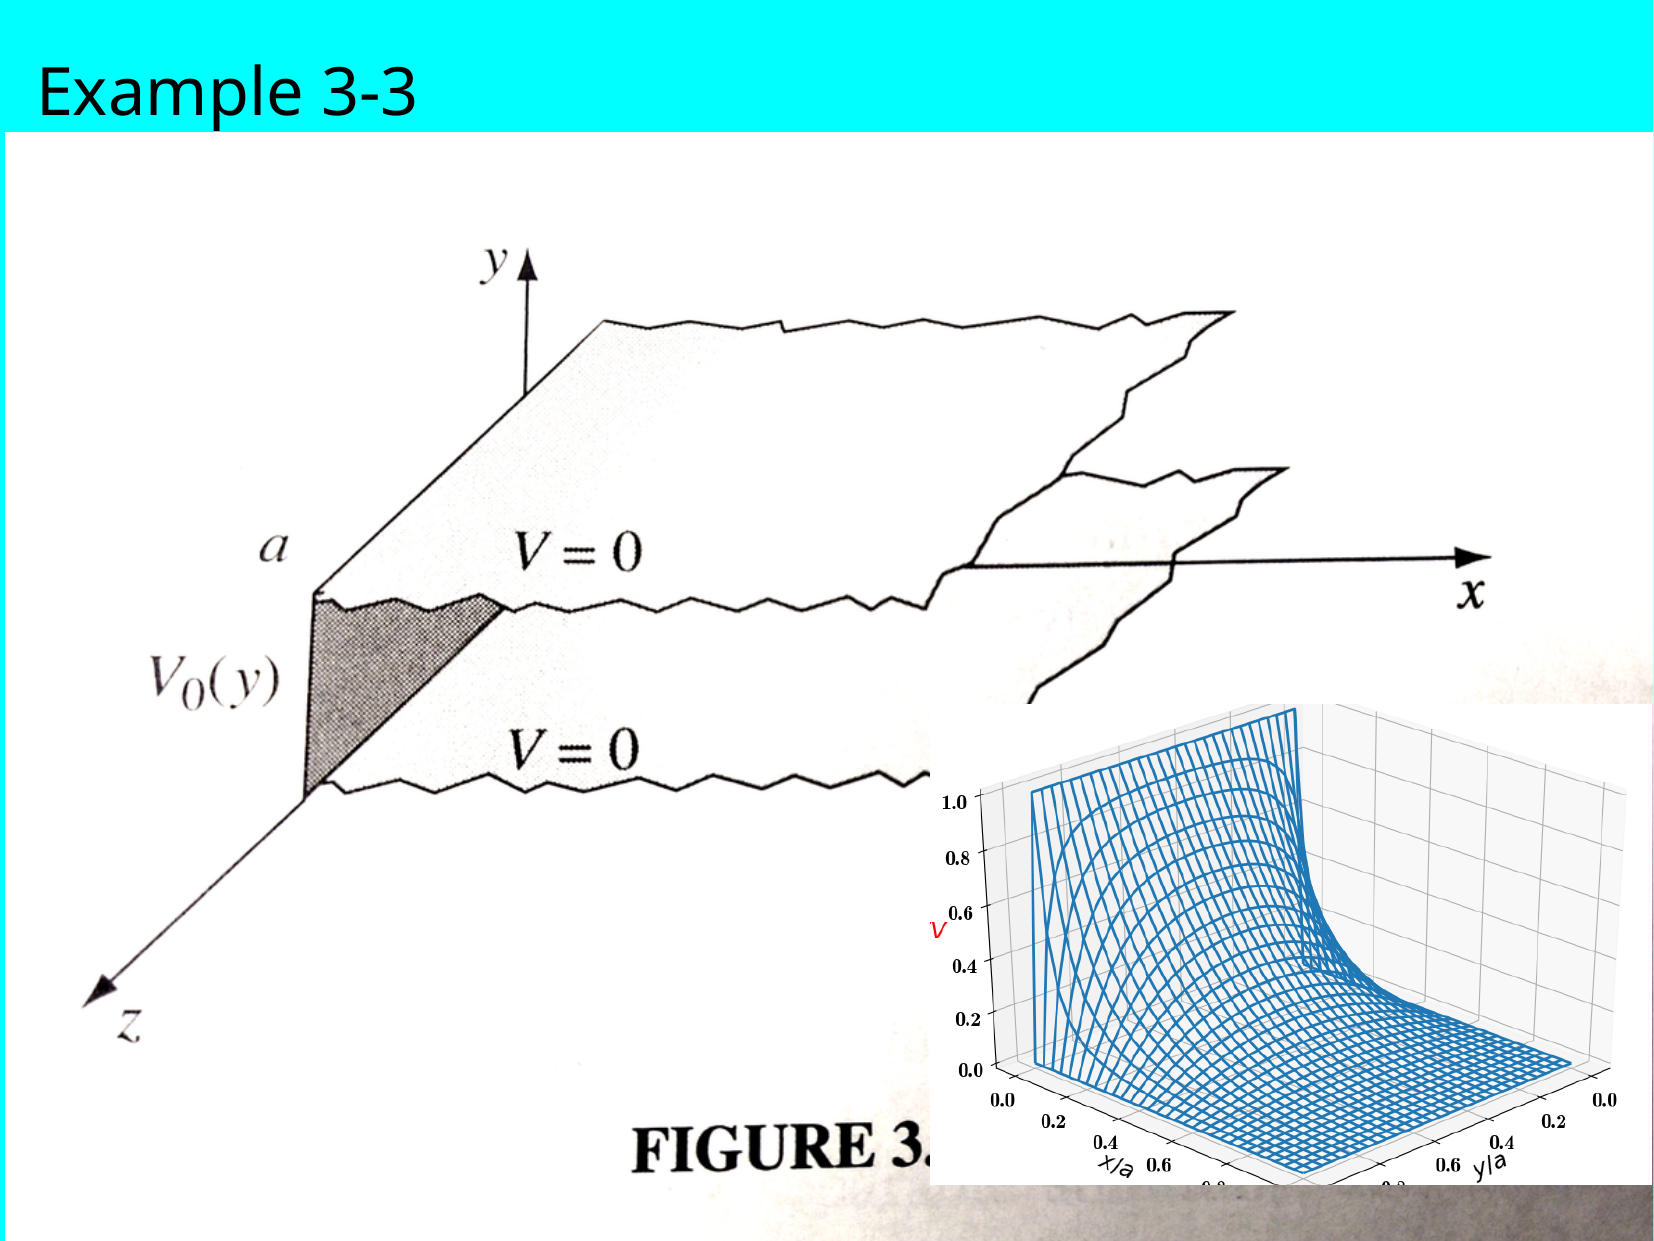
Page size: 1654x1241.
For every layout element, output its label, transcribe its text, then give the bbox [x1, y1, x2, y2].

picture [0, 0, 1654, 1241]
text_box Example 3-3 [21, 36, 1606, 132]
